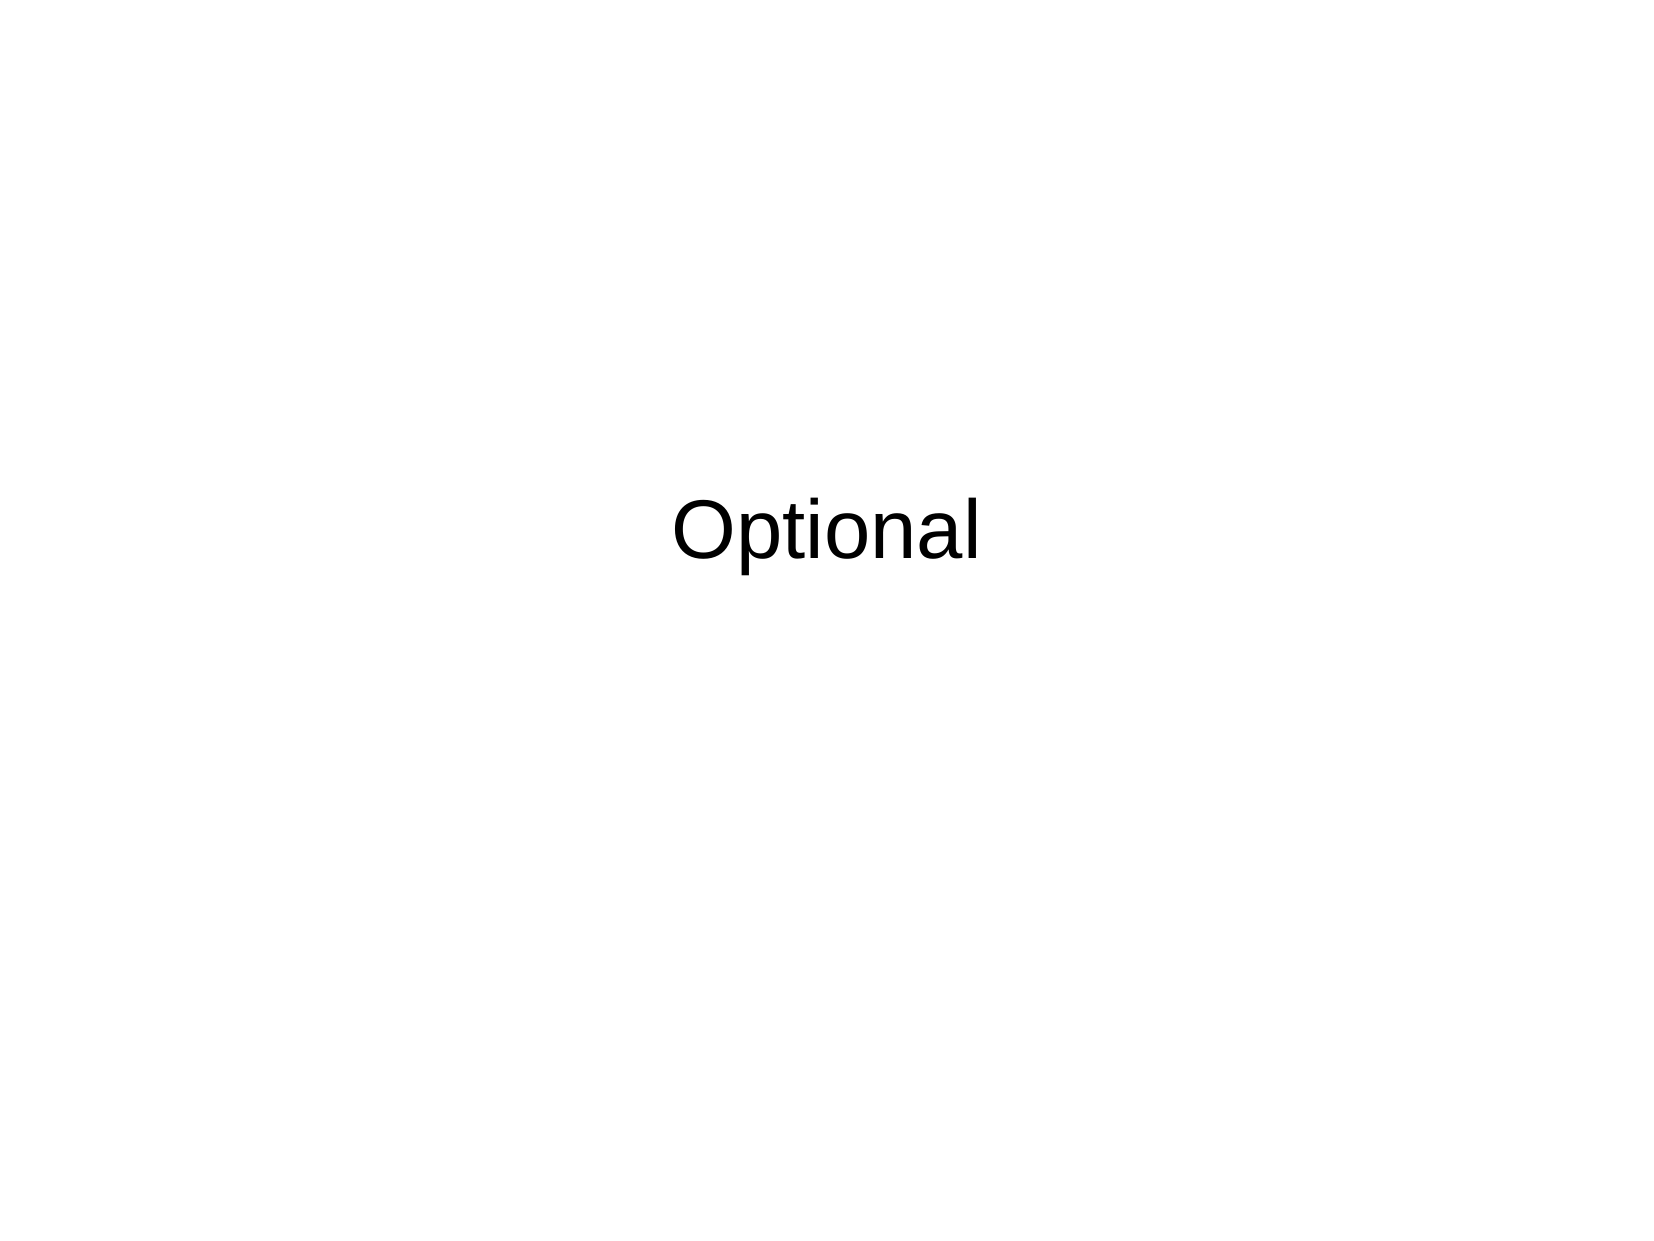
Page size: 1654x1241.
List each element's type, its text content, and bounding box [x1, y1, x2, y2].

subtitle Optional [82, 49, 1571, 1010]
